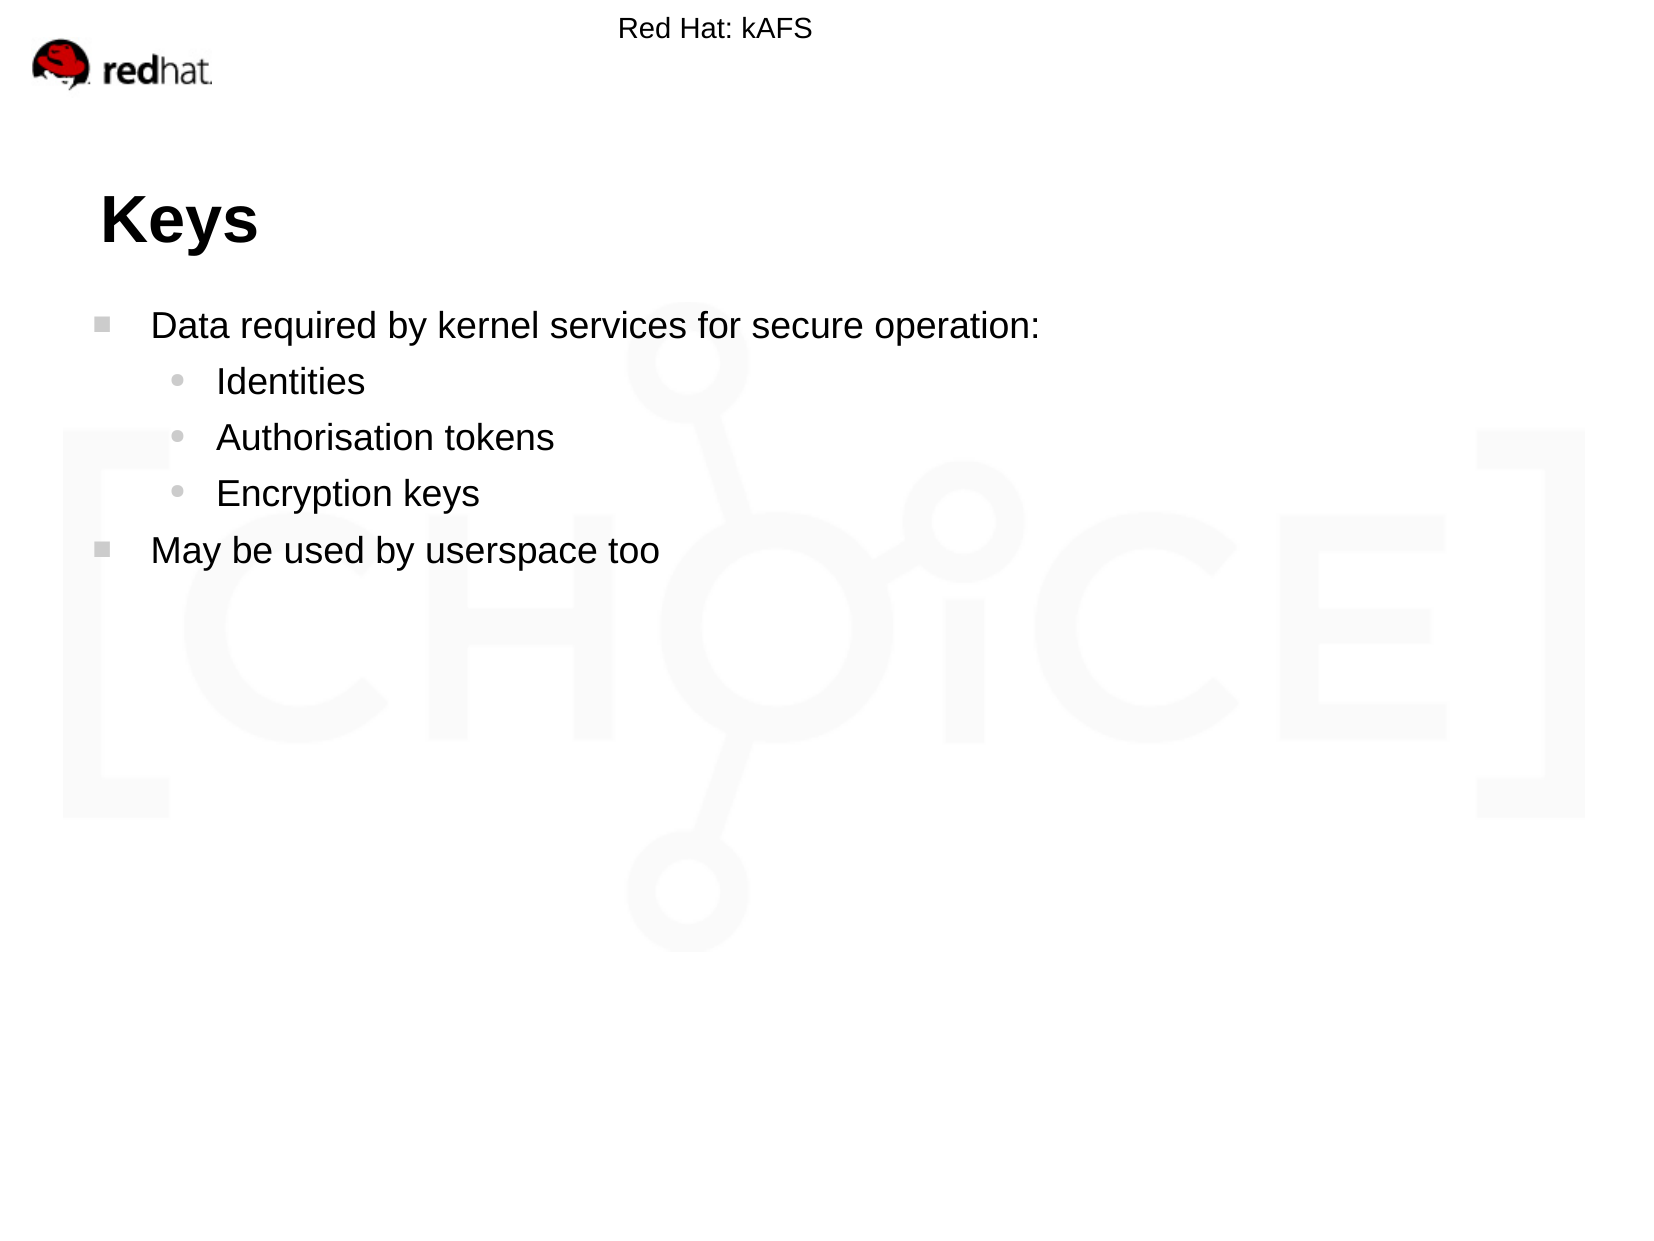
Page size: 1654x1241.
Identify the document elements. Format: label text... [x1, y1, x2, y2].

title Keys [100, 164, 1506, 275]
list Data required by kernel services for secure operation: Identities Authorisation tokens Encryption keys May be used by userspace too [94, 304, 1500, 1174]
picture [31, 37, 212, 98]
picture [63, 302, 1585, 952]
